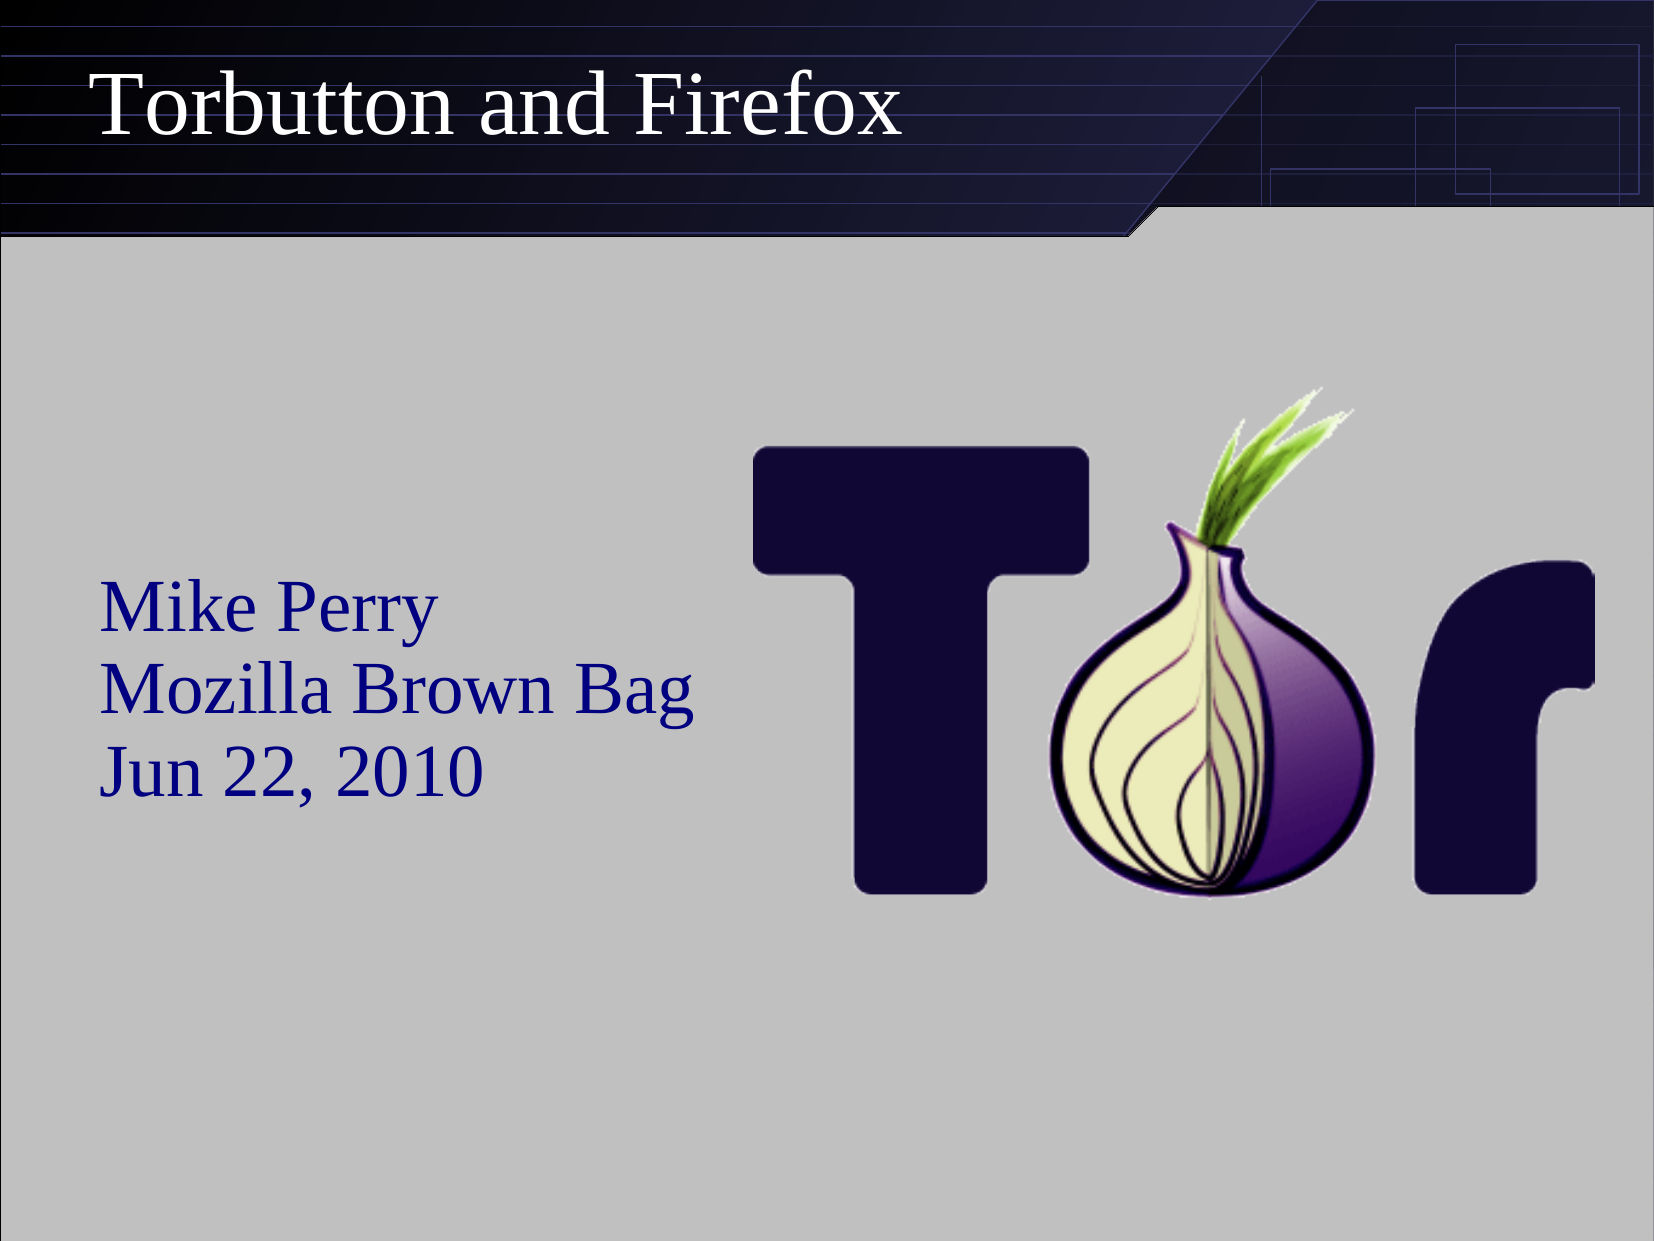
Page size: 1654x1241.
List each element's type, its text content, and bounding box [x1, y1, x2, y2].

title Torbutton and Firefox [88, 0, 1501, 208]
picture [753, 383, 1595, 920]
subtitle Mike Perry Mozilla Brown Bag Jun 22, 2010 [64, 383, 1477, 1077]
